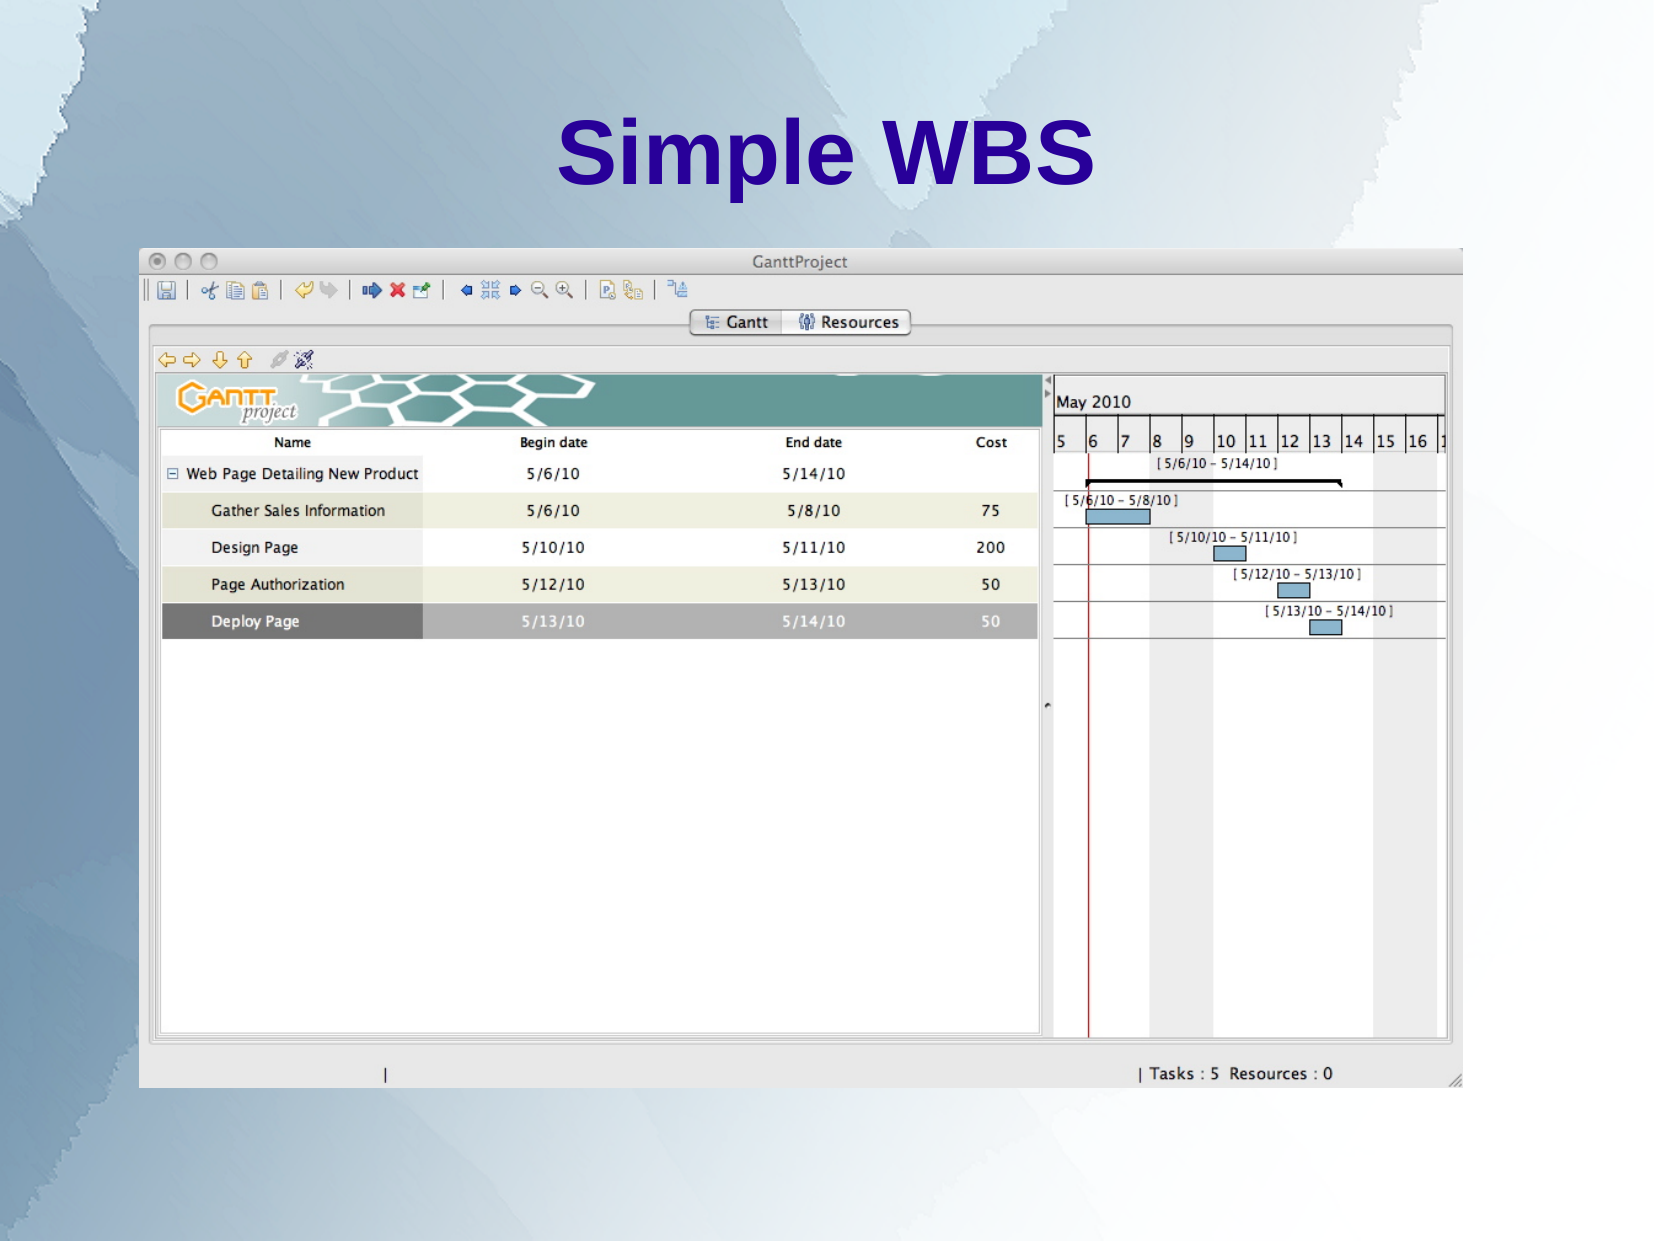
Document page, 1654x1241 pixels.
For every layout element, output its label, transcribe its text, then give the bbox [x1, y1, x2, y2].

title Simple WBS [82, 56, 1571, 250]
picture [0, 0, 1654, 1241]
